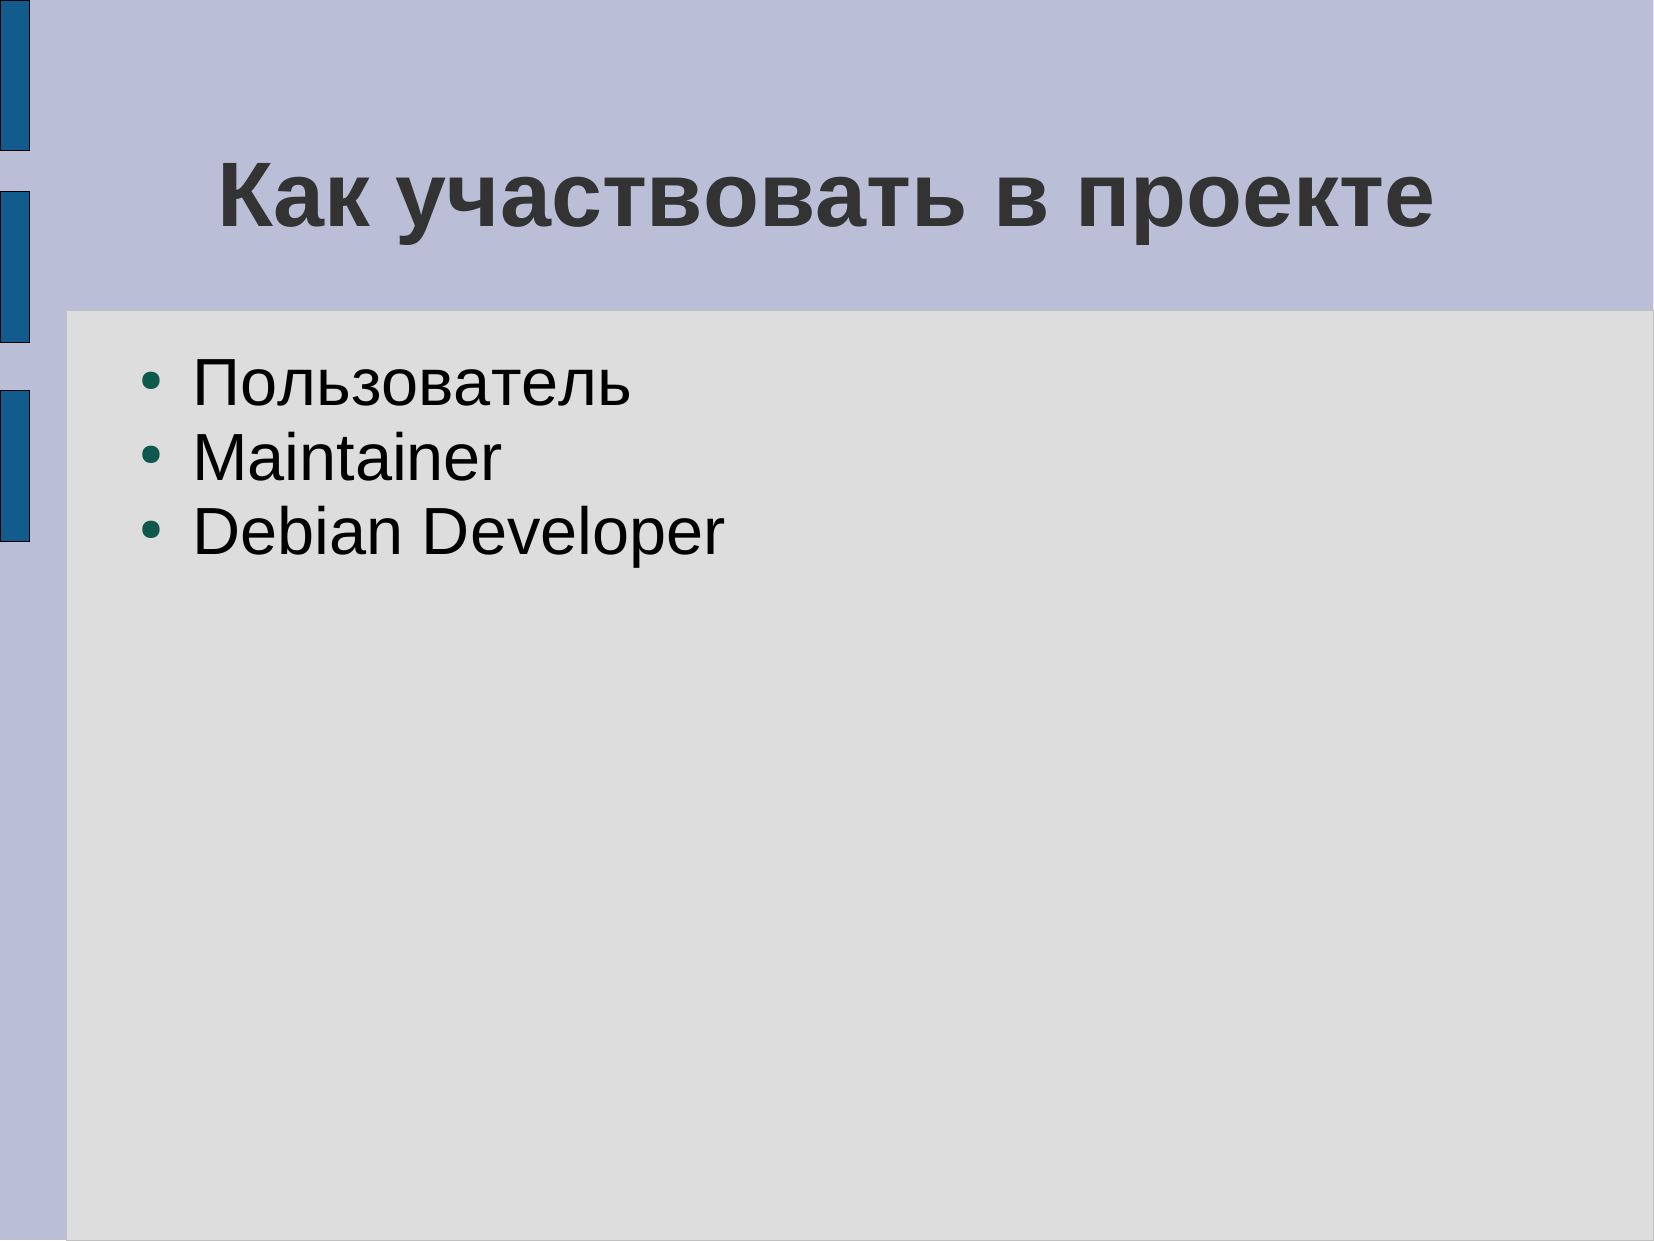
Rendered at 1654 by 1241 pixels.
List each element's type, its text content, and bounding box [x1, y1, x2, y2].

list Пользователь Maintainer Debian Developer [121, 344, 1534, 1149]
title Как участвовать в проекте [121, 98, 1534, 291]
